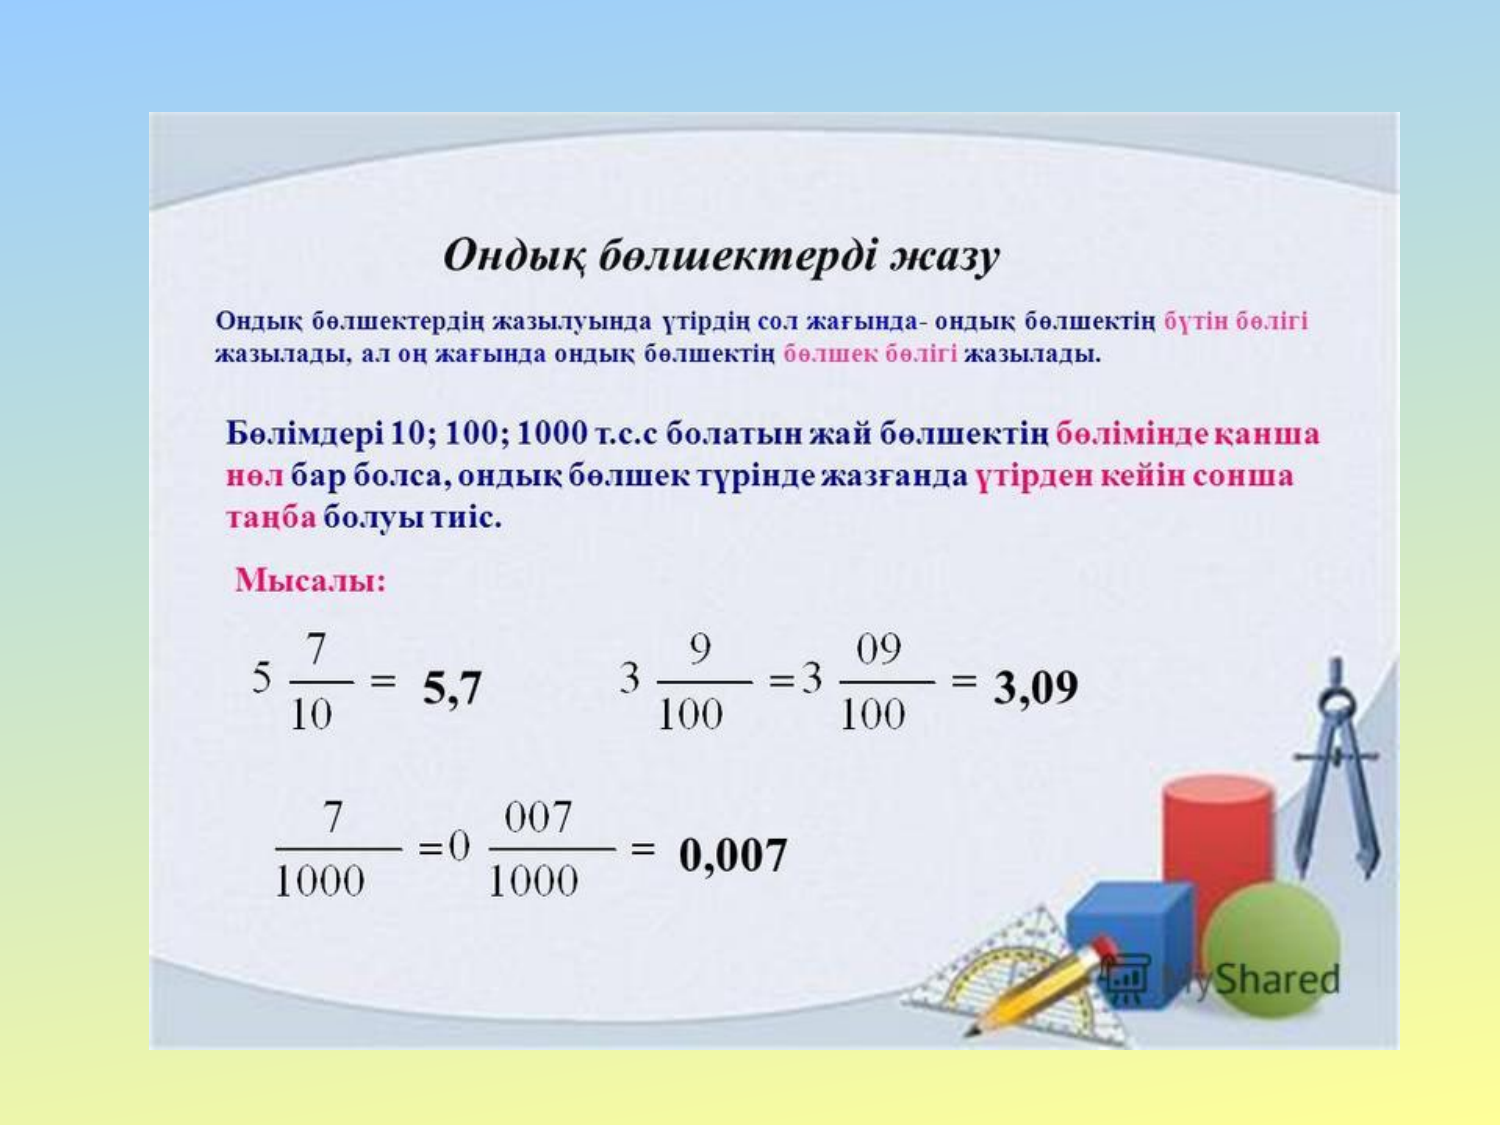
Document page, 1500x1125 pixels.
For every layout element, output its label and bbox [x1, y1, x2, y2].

picture [149, 112, 1400, 1051]
